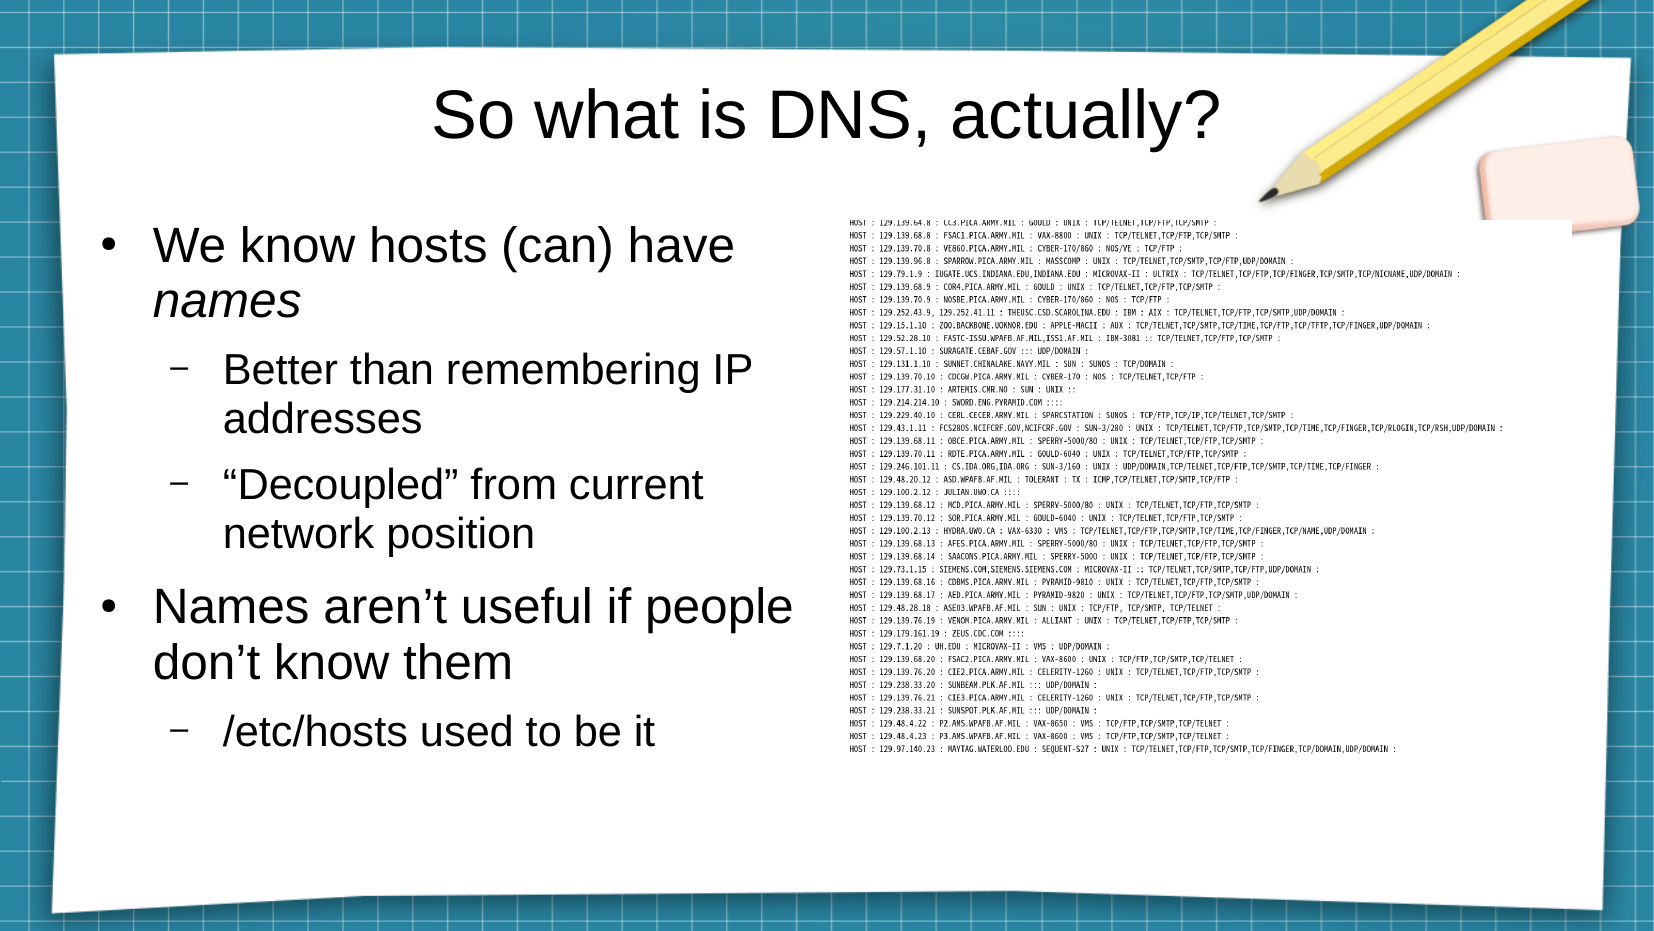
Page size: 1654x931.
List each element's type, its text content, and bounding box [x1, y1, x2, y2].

list We know hosts (can) have names Better than remembering IP addresses “Decoupled” from current network position Names aren’t useful if people don’t know them /etc/hosts used to be it [82, 217, 809, 758]
title So what is DNS, actually? [82, 37, 1571, 193]
picture [0, 0, 1654, 931]
